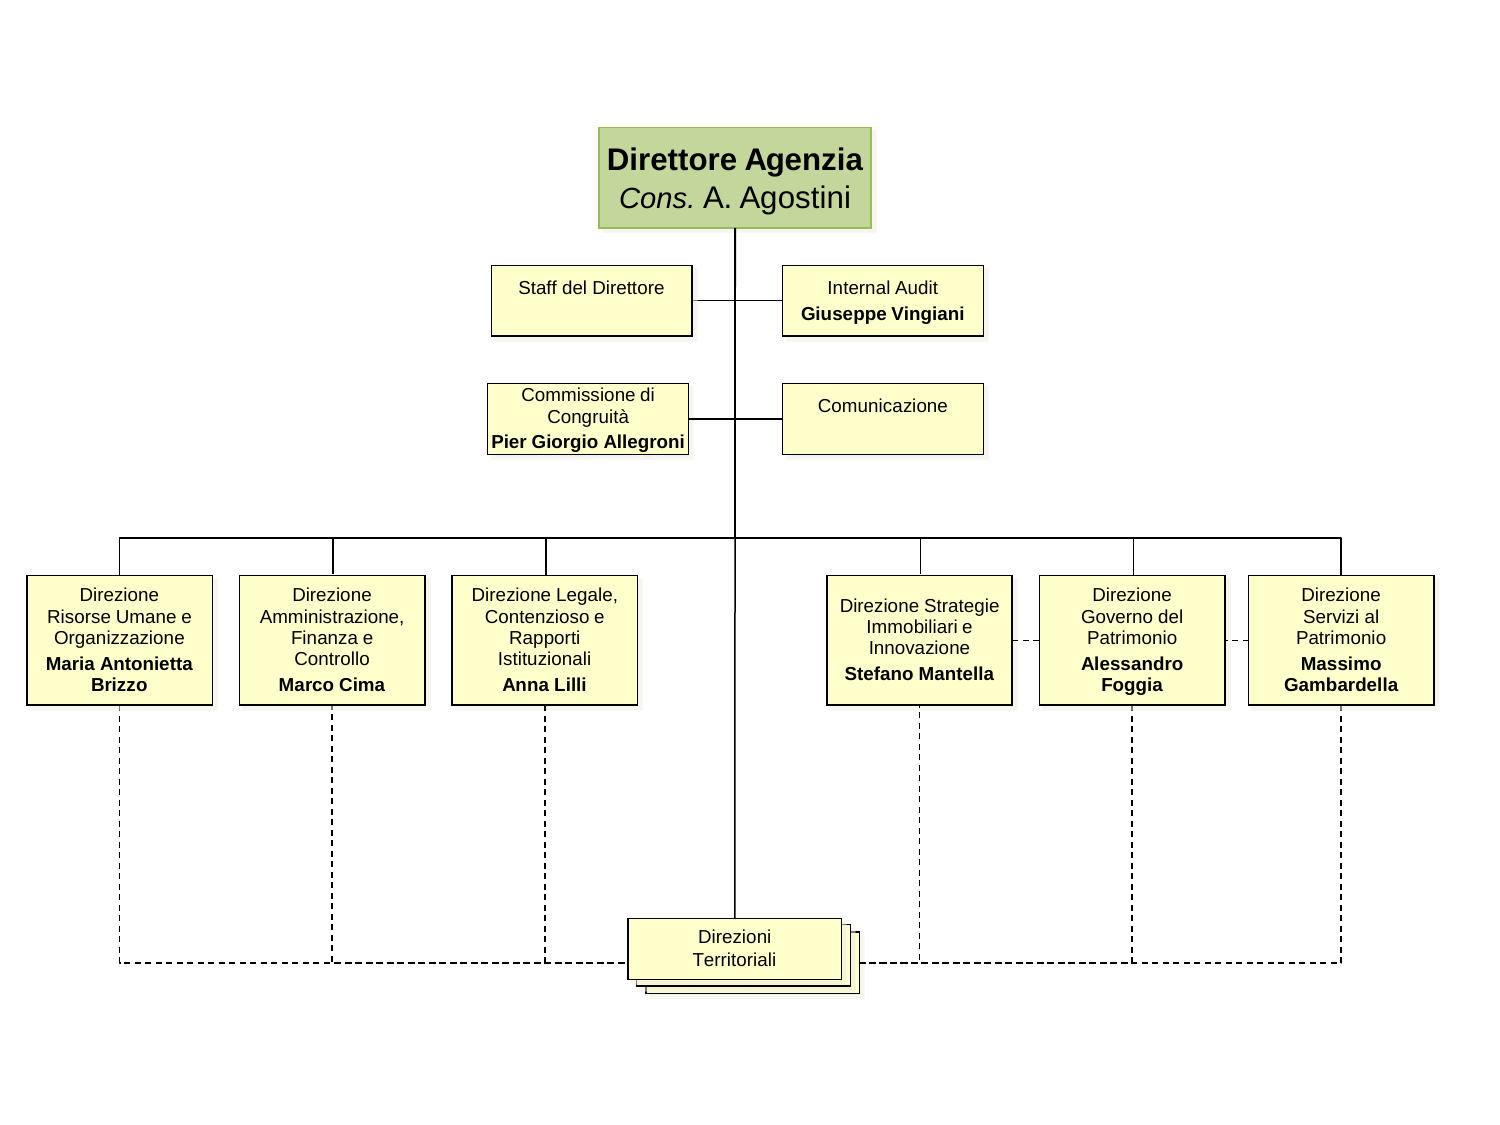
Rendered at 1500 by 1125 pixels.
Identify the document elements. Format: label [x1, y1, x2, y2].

picture [26, 126, 1474, 999]
